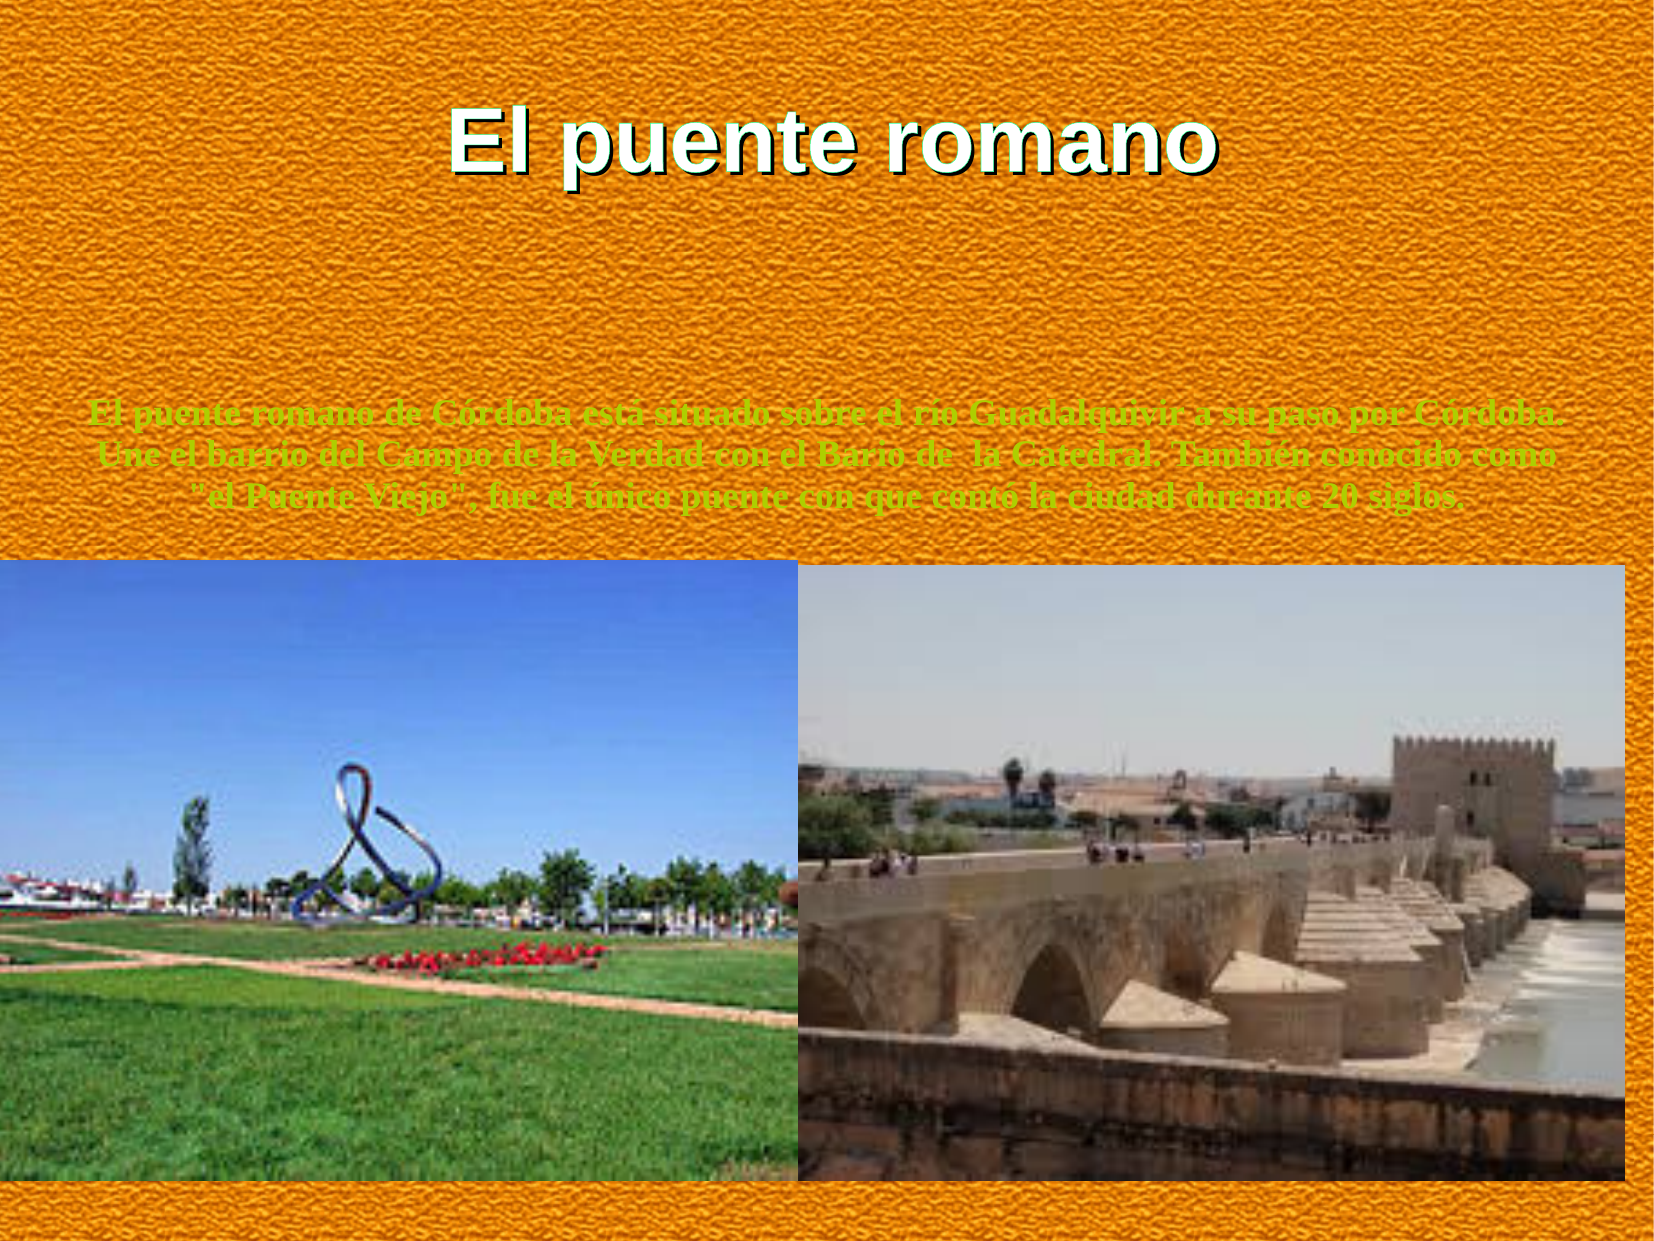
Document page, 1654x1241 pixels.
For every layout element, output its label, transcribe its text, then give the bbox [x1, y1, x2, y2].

subtitle El puente romano de Córdoba está situado sobre el río Guadalquivir a su paso por Córdoba. Une el barrio del Campo de la Verdad con el Bario de la Catedral. También conocido como "el Puente Viejo", fue el único puente con que contó la ciudad durante 20 siglos. [82, 270, 1571, 565]
title El puente romano [88, 43, 1577, 237]
picture [0, 0, 1654, 1241]
